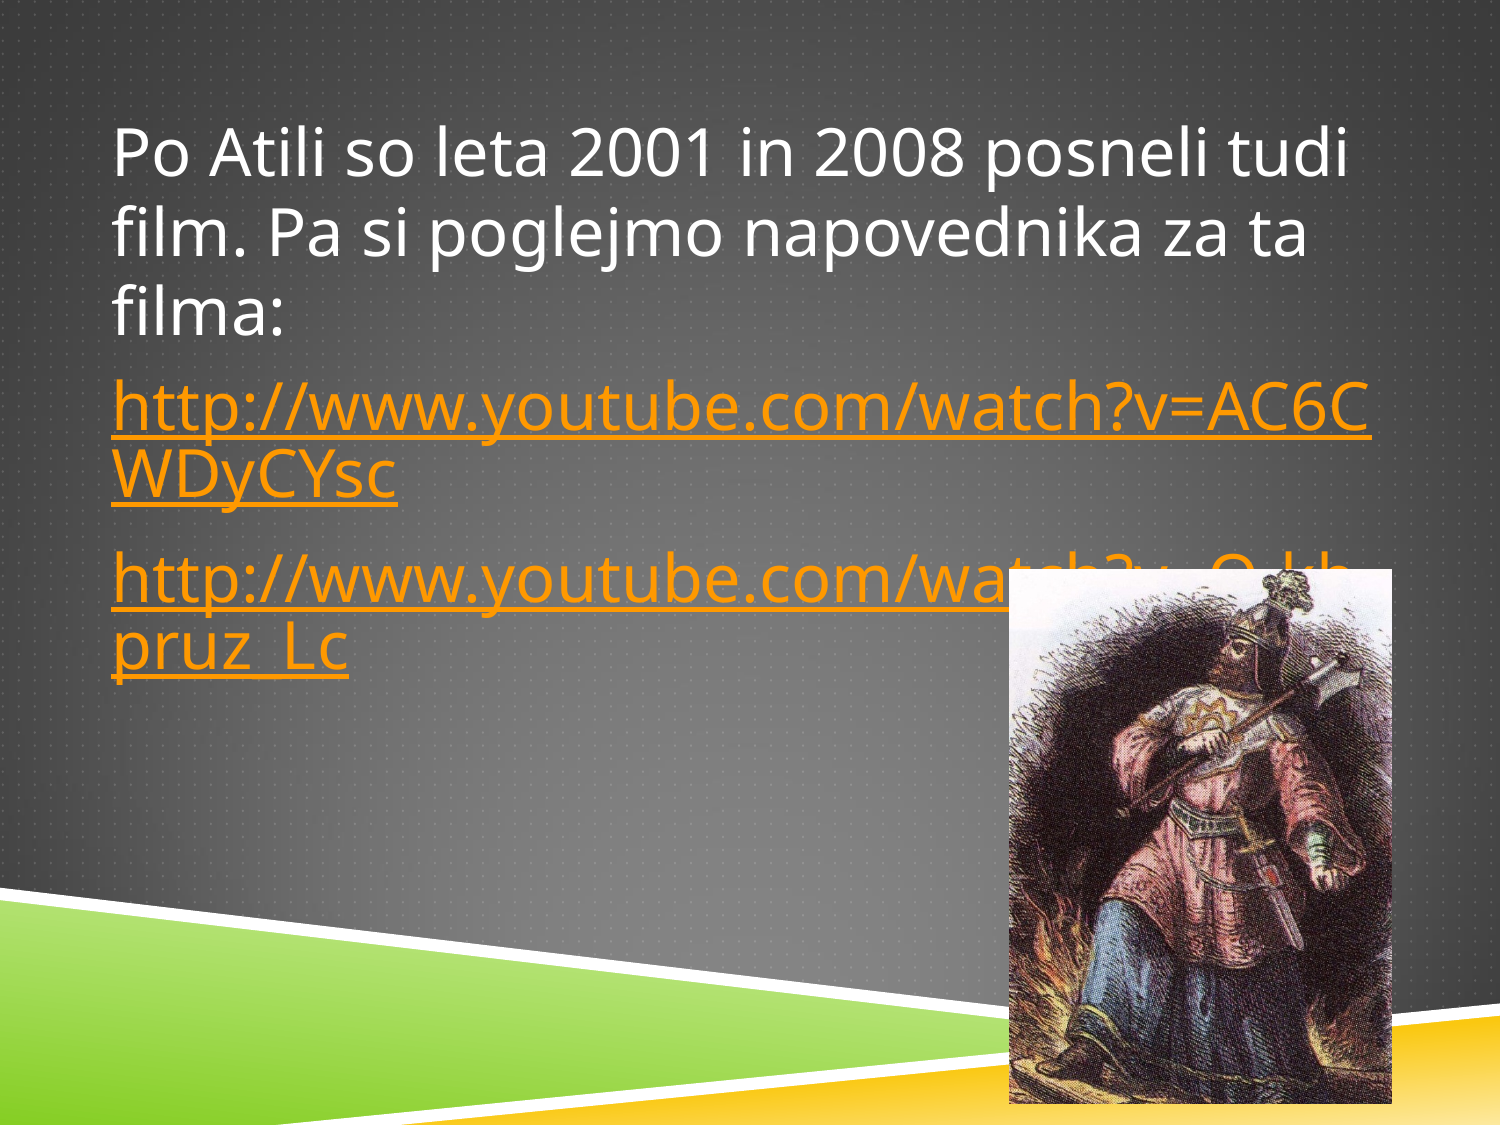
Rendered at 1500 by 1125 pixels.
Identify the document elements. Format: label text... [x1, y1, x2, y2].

list Po Atili so leta 2001 in 2008 posneli tudi film. Pa si poglejmo napovednika za ta filma: http://www.youtube.com/watch?v=AC6CWDyCYsc http://www.youtube.com/watch?v=O-kbpruz_Lc [100, 101, 1376, 929]
picture [0, 0, 1500, 1104]
